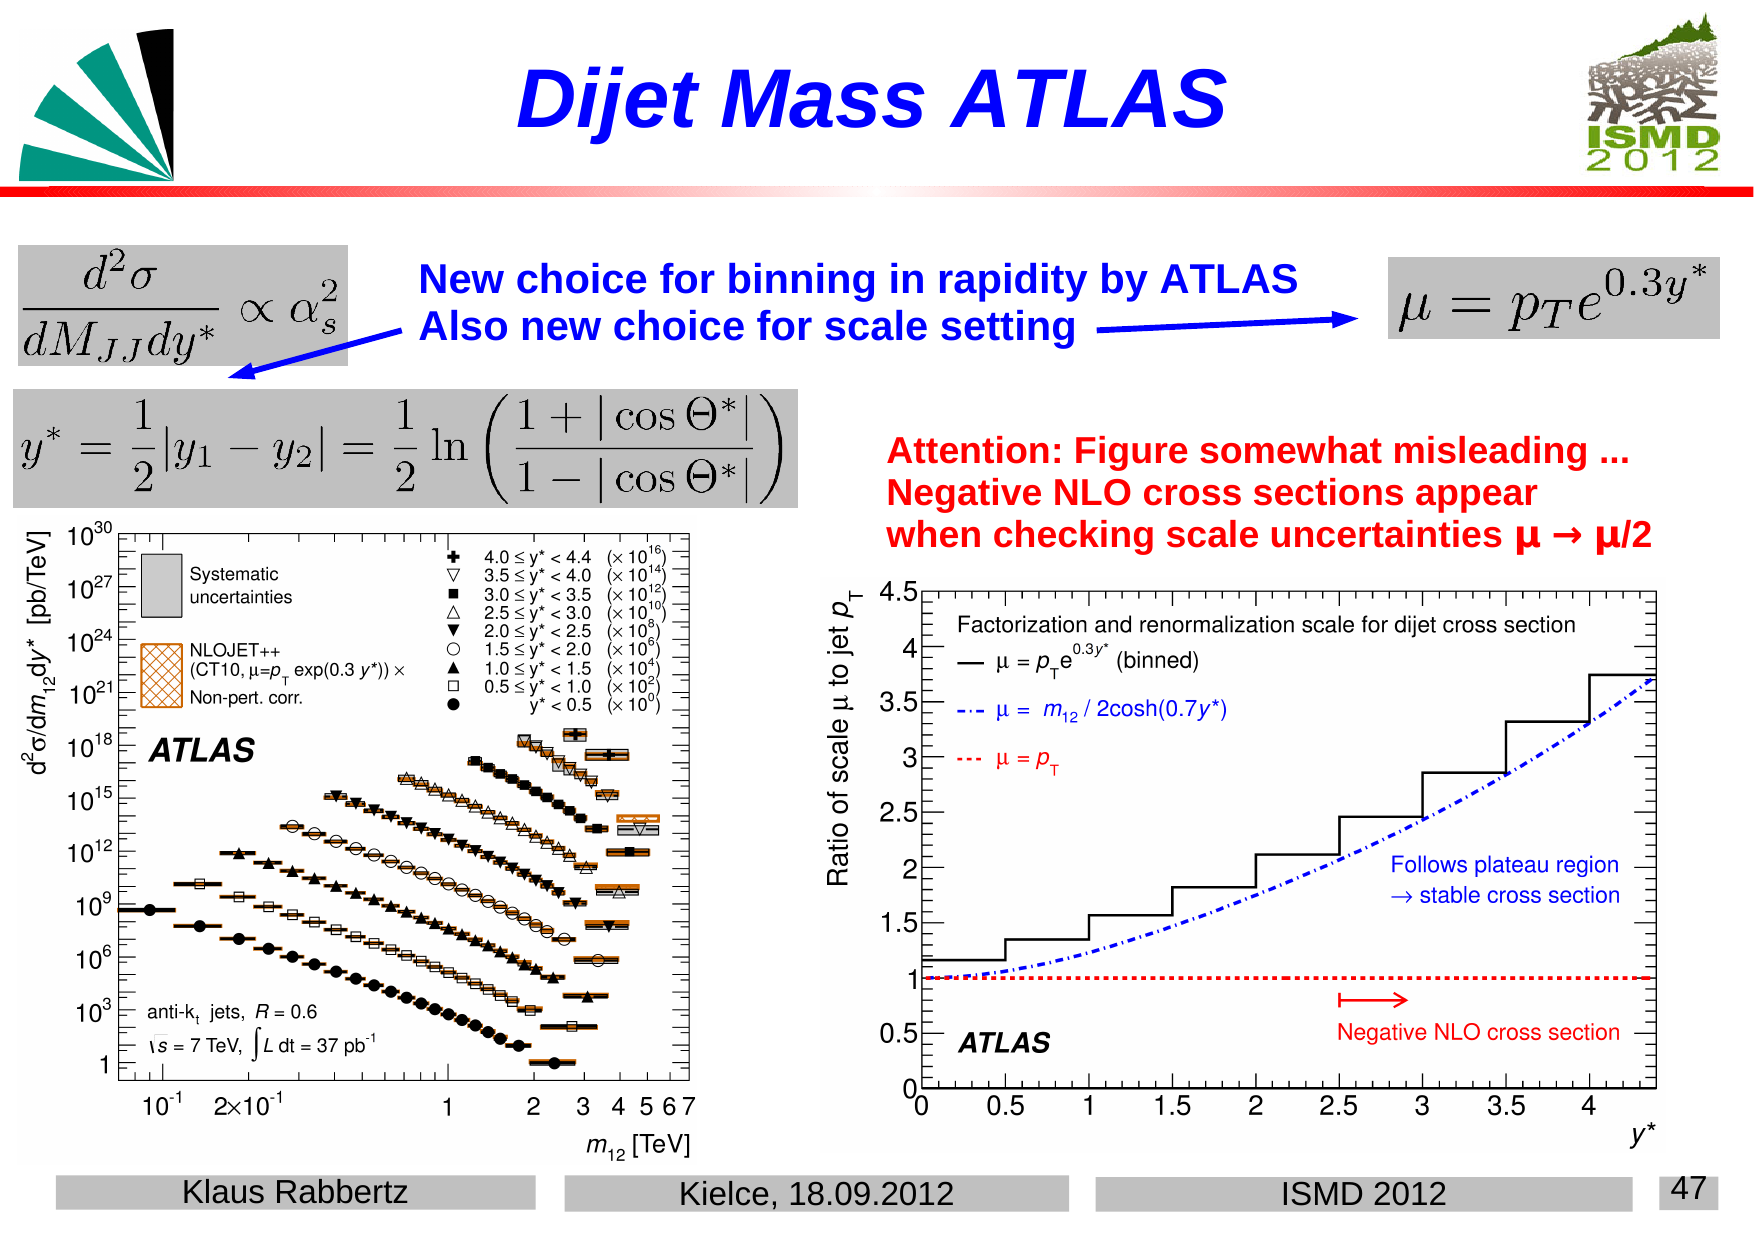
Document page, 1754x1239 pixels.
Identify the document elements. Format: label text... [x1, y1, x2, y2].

picture [12, 388, 798, 508]
picture [19, 29, 174, 183]
text_box New choice for binning in rapidity by ATLAS Also new choice for scale setting [406, 250, 1311, 355]
picture [18, 245, 348, 367]
title Dijet Mass ATLAS [220, 16, 1525, 182]
picture [283, 349, 348, 367]
picture [1387, 256, 1720, 339]
text_box Attention: Figure somewhat misleading ... Negative NLO cross sections appear when checking scale uncertainties μ → μ/2 [874, 423, 1666, 563]
picture [820, 577, 1666, 1153]
picture [17, 515, 697, 1165]
picture [1579, 5, 1727, 177]
